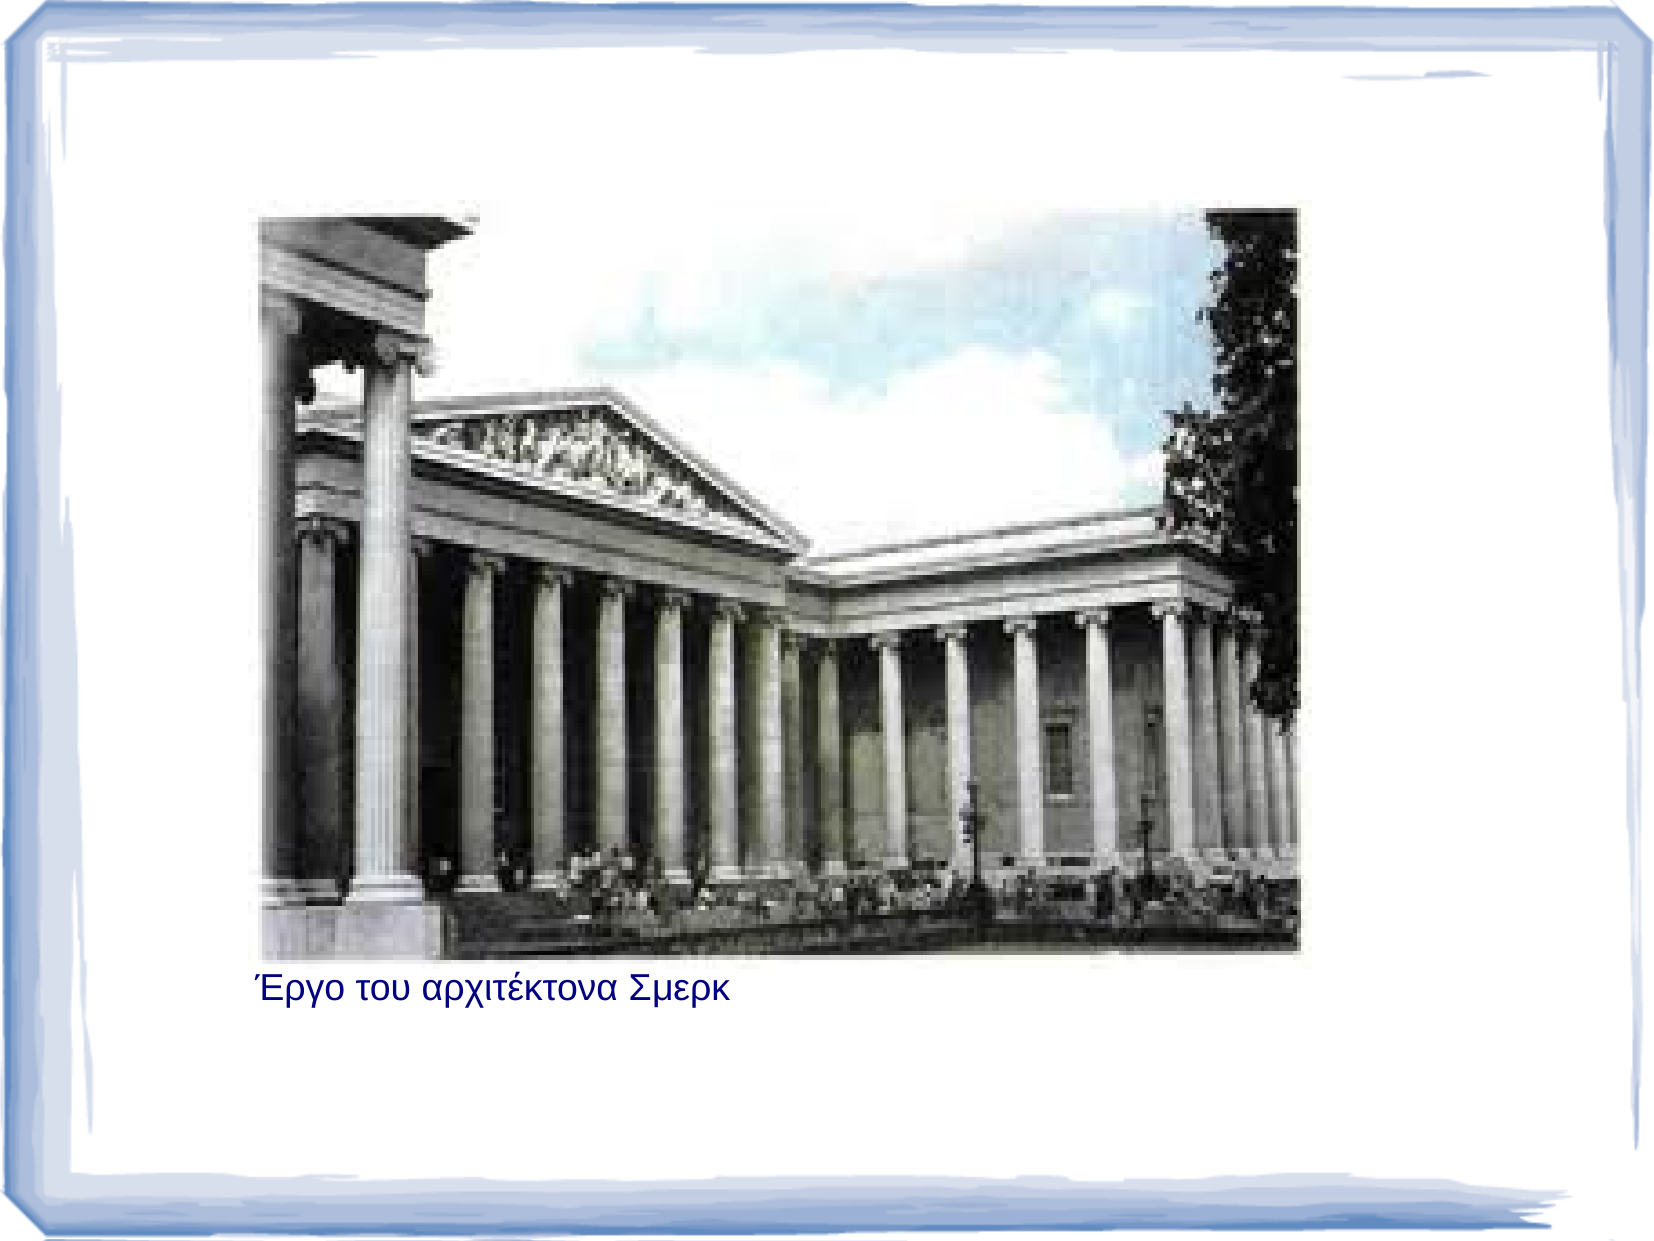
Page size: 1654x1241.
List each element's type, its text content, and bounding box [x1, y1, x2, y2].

text_box Έργο του αρχιτέκτονα Σμερκ [240, 958, 756, 1016]
picture [0, 0, 1654, 1241]
